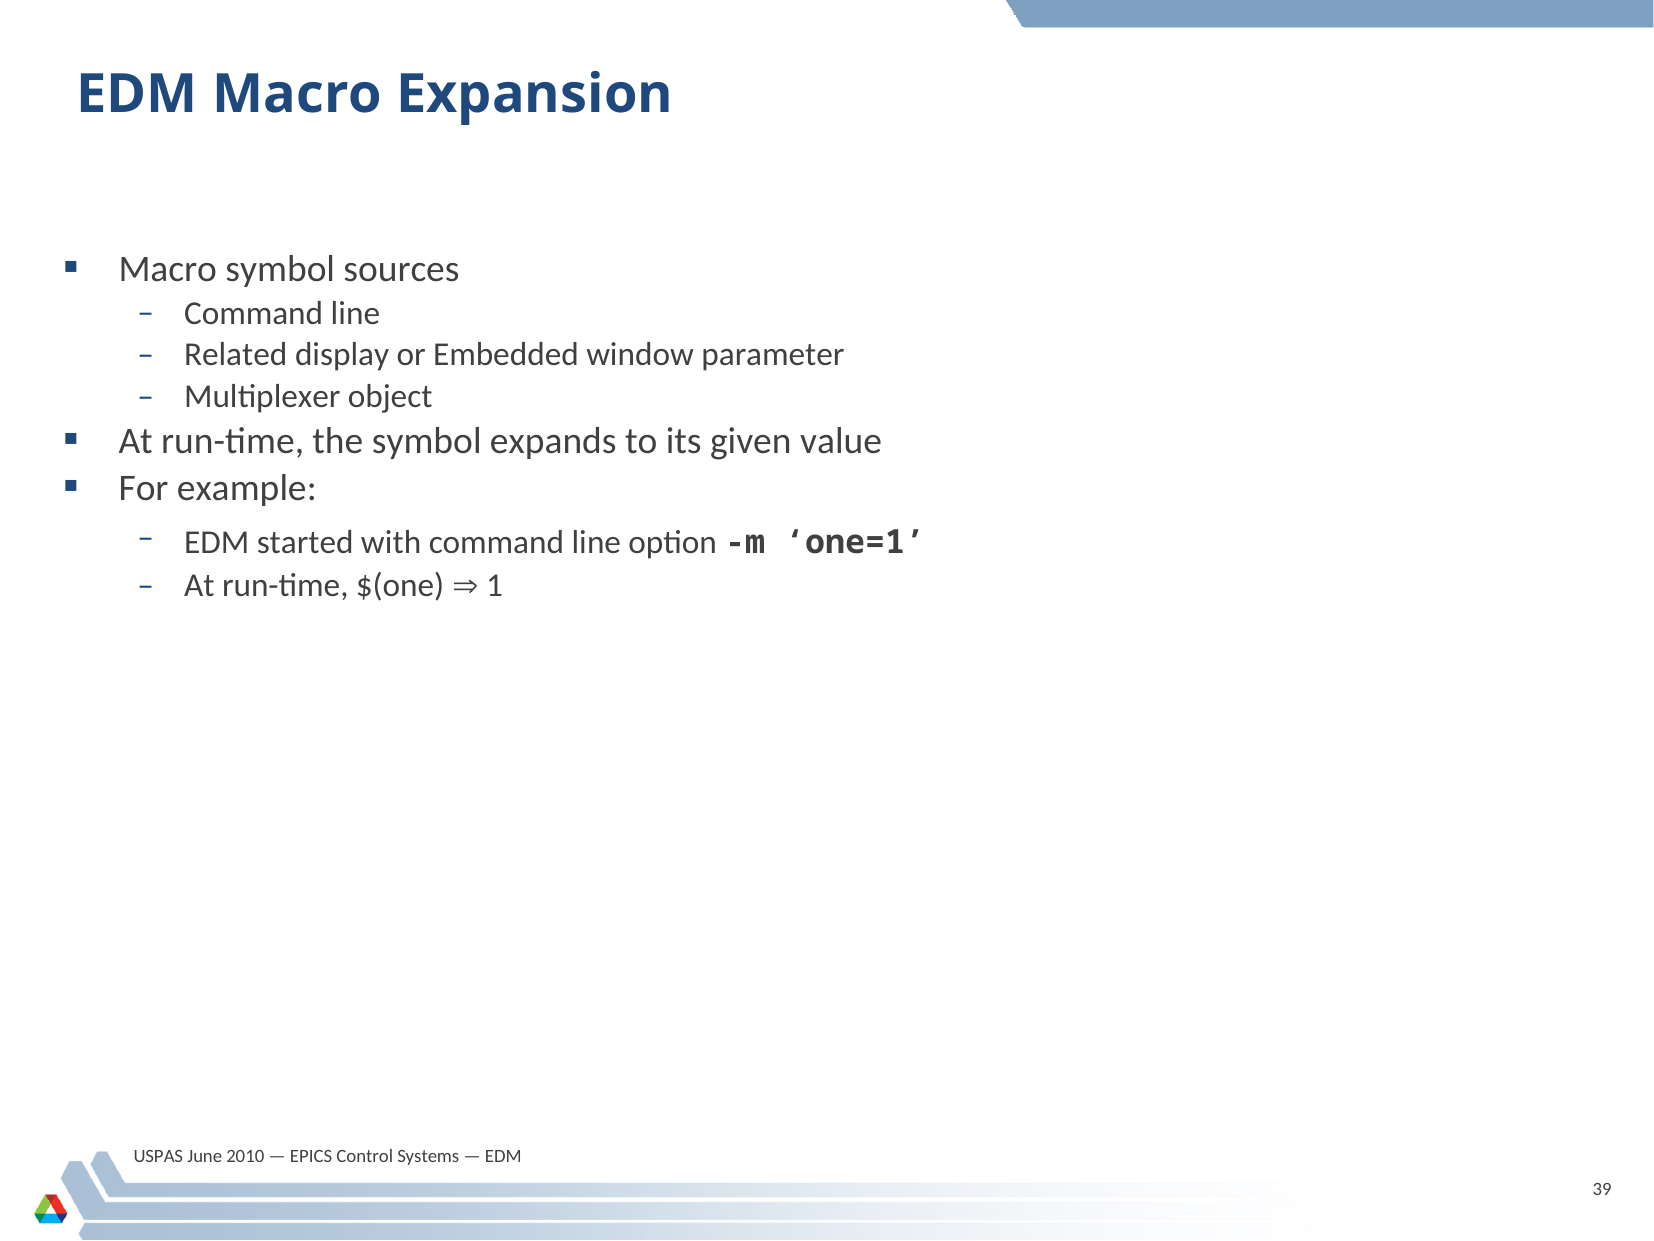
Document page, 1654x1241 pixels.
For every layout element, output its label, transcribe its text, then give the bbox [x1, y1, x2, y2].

list Macro symbol sources Command line Related display or Embedded window parameter Multiplexer object At run-time, the symbol expands to its given value For example: EDM started with command line option -m ‘one=1’ At run-time, $(one) ⇒ 1 [62, 253, 1498, 799]
title EDM Macro Expansion [61, 39, 1500, 143]
picture [0, 1143, 1654, 1240]
picture [0, 0, 1654, 29]
